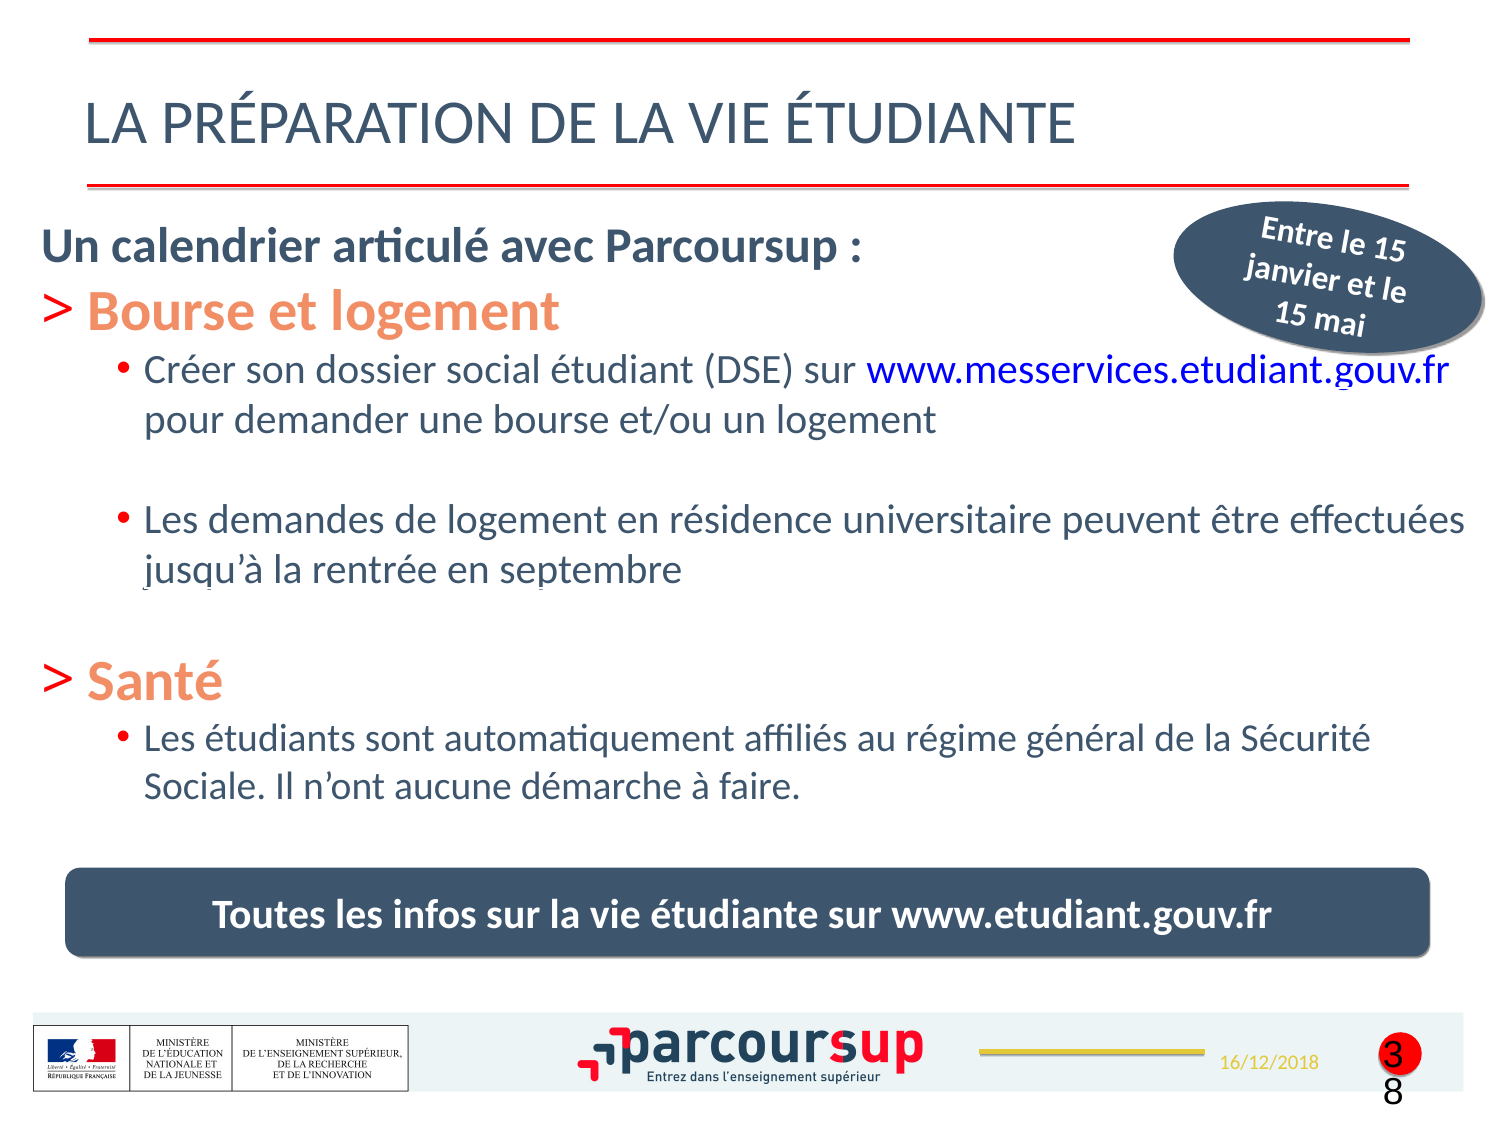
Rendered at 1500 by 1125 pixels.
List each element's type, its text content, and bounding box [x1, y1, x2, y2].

text_box Un calendrier articulé avec Parcoursup : Bourse et logement Créer son dossier social étudiant (DSE) sur www.messervices.etudiant.gouv.fr pour demander une bourse et/ou un logement Les demandes de logement en résidence universitaire peuvent être effectuées jusqu’à la rentrée en septembre Santé Les étudiants sont automatiquement affiliés au régime général de la Sécurité Sociale. Il n’ont aucune démarche à faire. [26, 204, 1500, 959]
text_box <numéro> [1368, 1031, 1430, 1074]
text_box Toutes les infos sur la vie étudiante sur www.etudiant.gouv.fr [65, 867, 1430, 957]
text_box Entre le 15 janvier et le 15 mai [1173, 201, 1482, 353]
text_box La préparation de la vie étudiante [69, 12, 1435, 204]
picture [0, 0, 1499, 1124]
